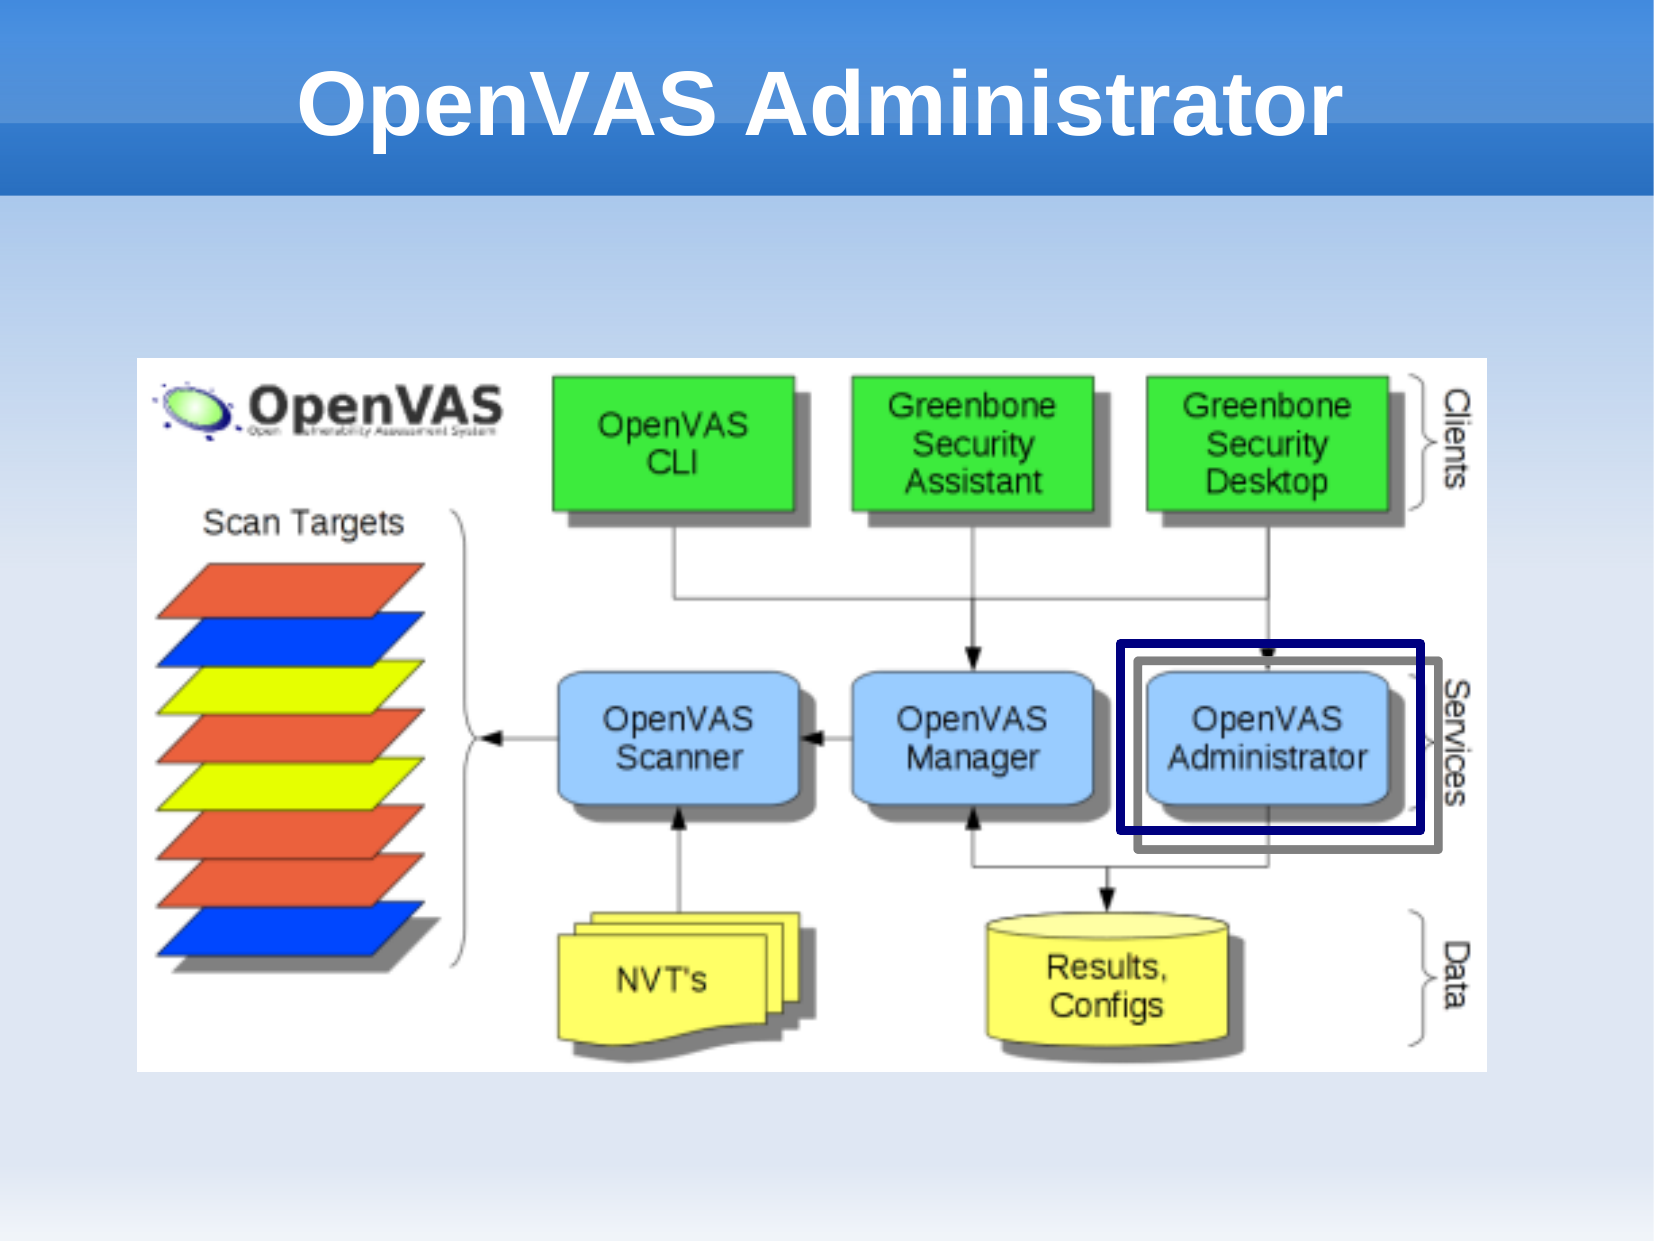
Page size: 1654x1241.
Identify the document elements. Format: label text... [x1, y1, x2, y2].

picture [0, 0, 1654, 1241]
title OpenVAS Administrator [76, 0, 1565, 208]
